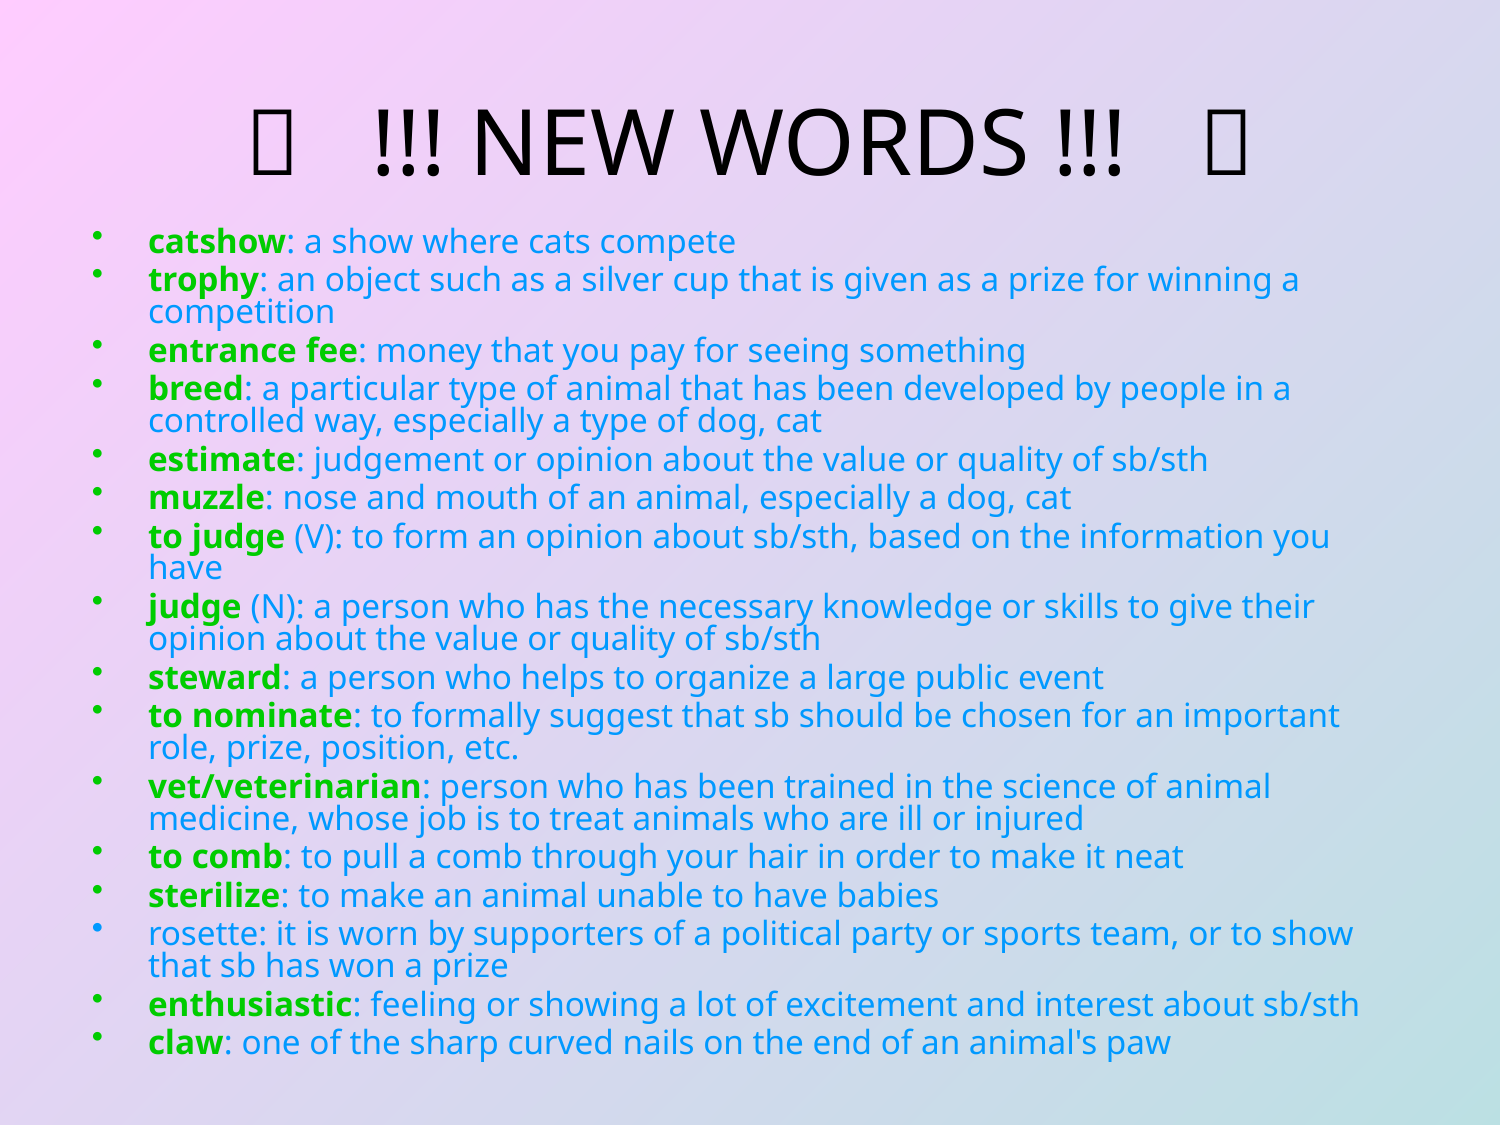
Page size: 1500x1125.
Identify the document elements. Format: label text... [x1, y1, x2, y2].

title  !!! NEW WORDS !!!  [75, 45, 1425, 233]
list catshow: a show where cats compete trophy: an object such as a silver cup that is given as a prize for winning a competition entrance fee: money that you pay for seeing something breed: a particular type of animal that has been developed by people in a controlled way, especially a type of dog, cat estimate: judgement or opinion about the value or quality of sb/sth muzzle: nose and mouth of an animal, especially a dog, cat to judge (V): to form an opinion about sb/sth, based on the information you have judge (N): a person who has the necessary knowledge or skills to give their opinion about the value or quality of sb/sth steward: a person who helps to organize a large public event to nominate: to formally suggest that sb should be chosen for an important role, prize, position, etc. vet/veterinarian: person who has been trained in the science of animal medicine, whose job is to treat animals who are ill or injured to comb: to pull a comb through your hair in order to make it neat sterilize: to make an animal unable to have babies rosette: it is worn by supporters of a political party or sports team, or to show that sb has won a prize enthusiastic: feeling or showing a lot of excitement and interest about sb/sth claw: one of the sharp curved nails on the end of an animal's paw [76, 220, 1425, 1005]
